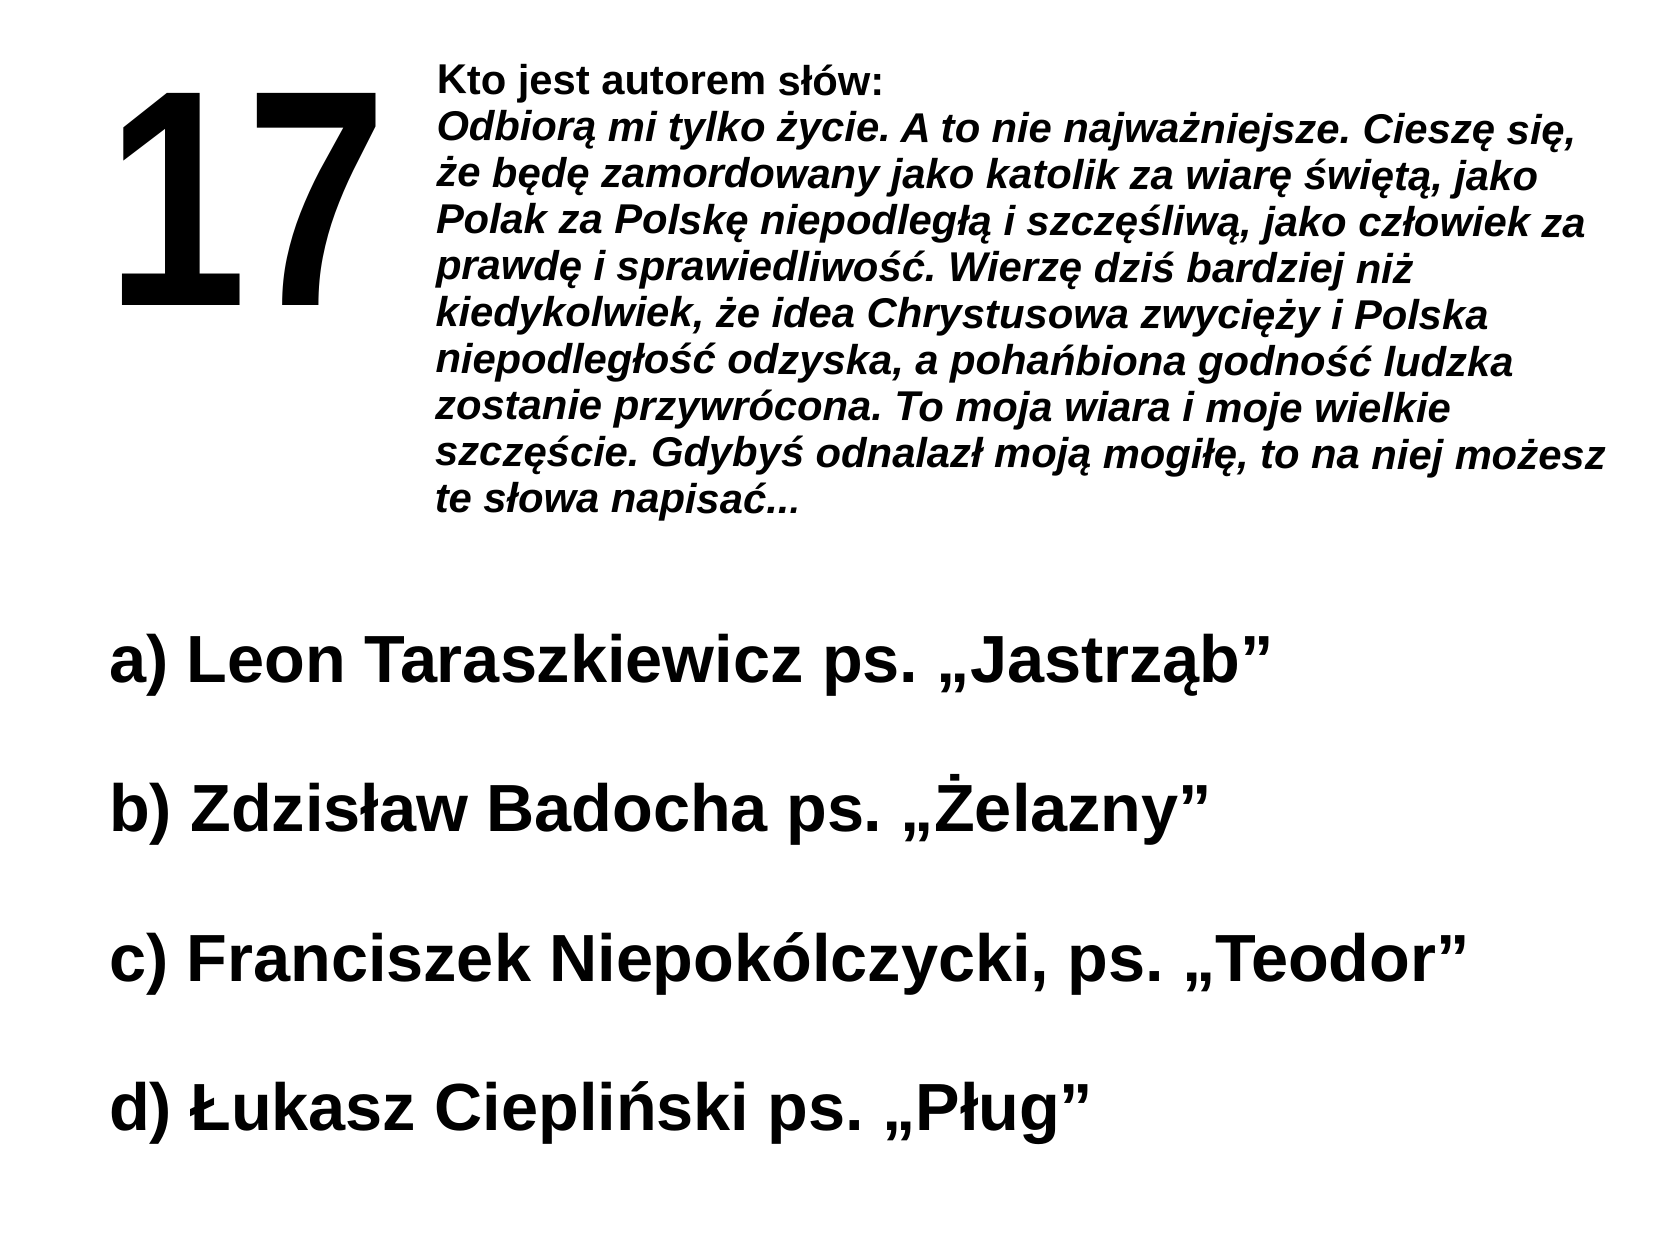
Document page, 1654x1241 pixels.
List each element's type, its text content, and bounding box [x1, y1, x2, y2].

text_box Kto jest autorem słów: Odbiorą mi tylko życie. A to nie najważniejsze. Cieszę się, że będę zamordowany jako katolik za wiarę świętą, jako Polak za Polskę niepodległą i szczęśliwą, jako człowiek za prawdę i sprawiedliwość. Wierzę dziś bardziej niż kiedykolwiek, że idea Chrystusowa zwycięży i Polska niepodległość odzyska, a pohańbiona godność ludzka zostanie przywrócona. To moja wiara i moje wielkie szczęście. Gdybyś odnalazł moją mogiłę, to na niej możesz te słowa napisać... [435, 56, 1615, 372]
text_box a) Leon Taraszkiewicz ps. „Jastrząb” b) Zdzisław Badocha ps. „Żelazny” c) Franciszek Niepokólczycki, ps. „Teodor” d) Łukasz Ciepliński ps. „Pług” [94, 614, 1630, 1193]
text_box 17 [8, 9, 485, 308]
